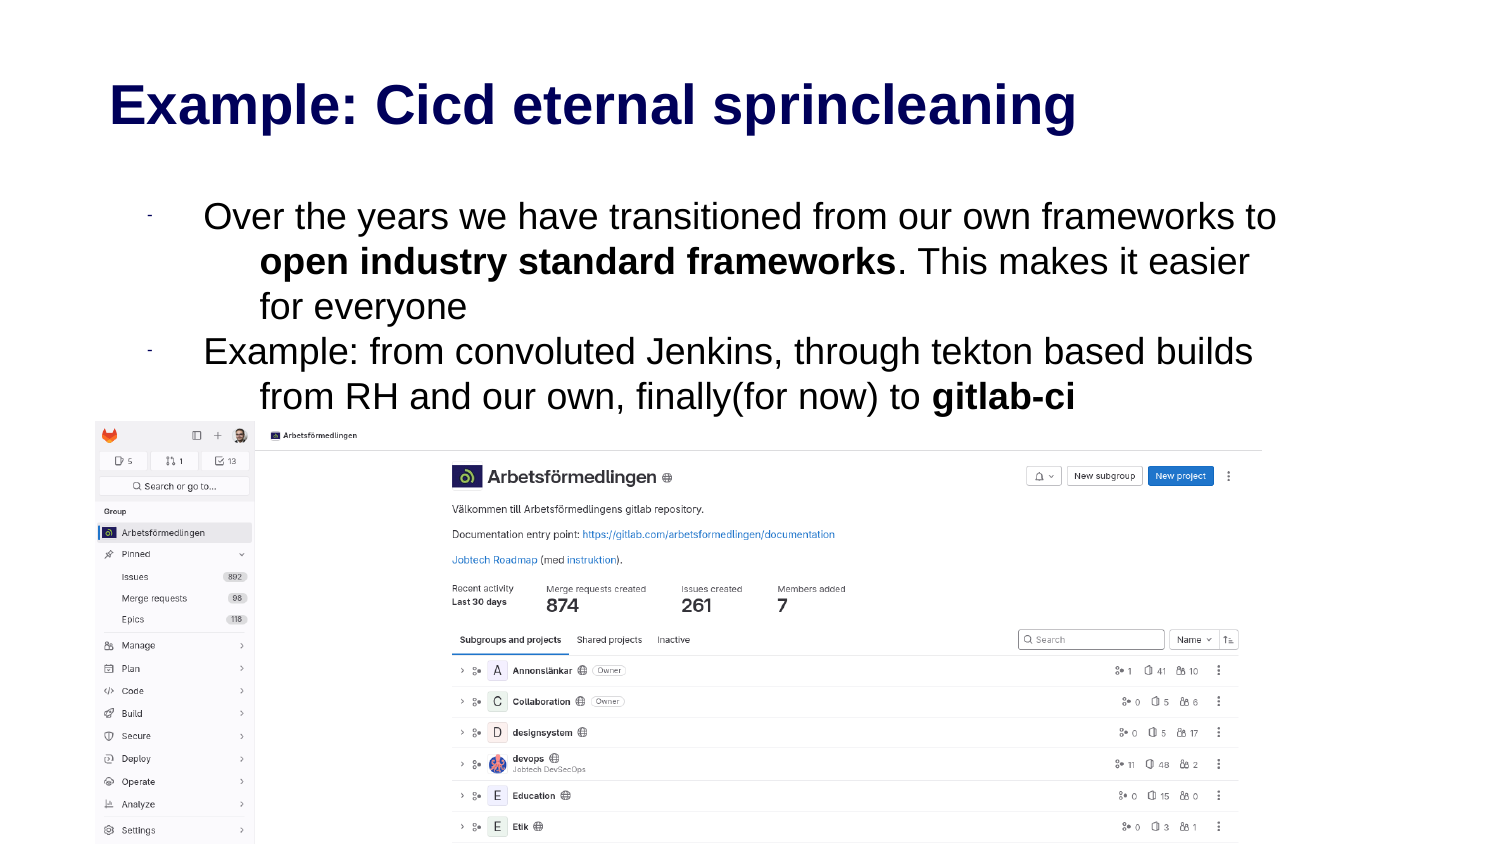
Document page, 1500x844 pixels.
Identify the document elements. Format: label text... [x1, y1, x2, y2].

picture [95, 421, 1262, 844]
list Over the years we have transitioned from our own frameworks to open industry standard frameworks. This makes it easier for everyone Example: from convoluted Jenkins, through tekton based builds from RH and our own, finally(for now) to gitlab-ci [94, 177, 1312, 739]
title Example: Cicd eternal sprincleaning [94, 53, 1312, 164]
